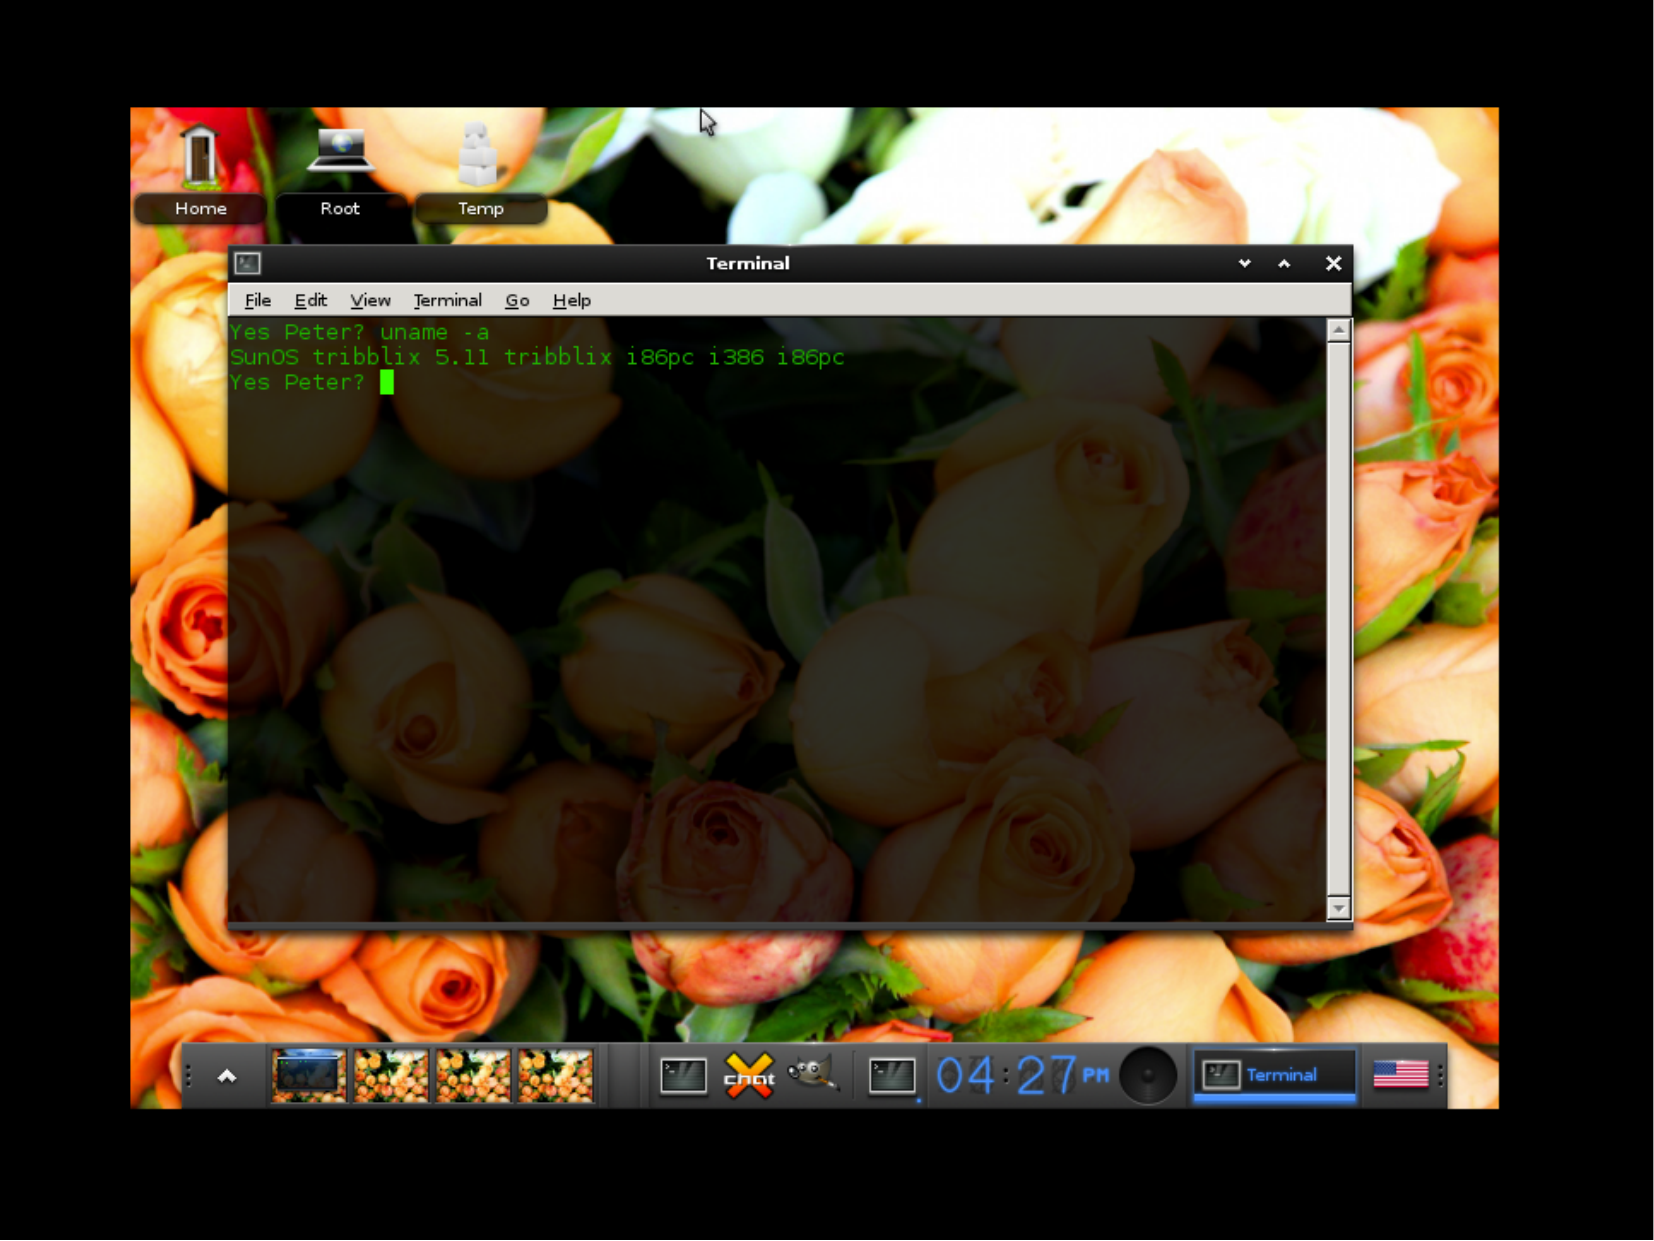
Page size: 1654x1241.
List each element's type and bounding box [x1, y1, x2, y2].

picture [129, 106, 1501, 1111]
